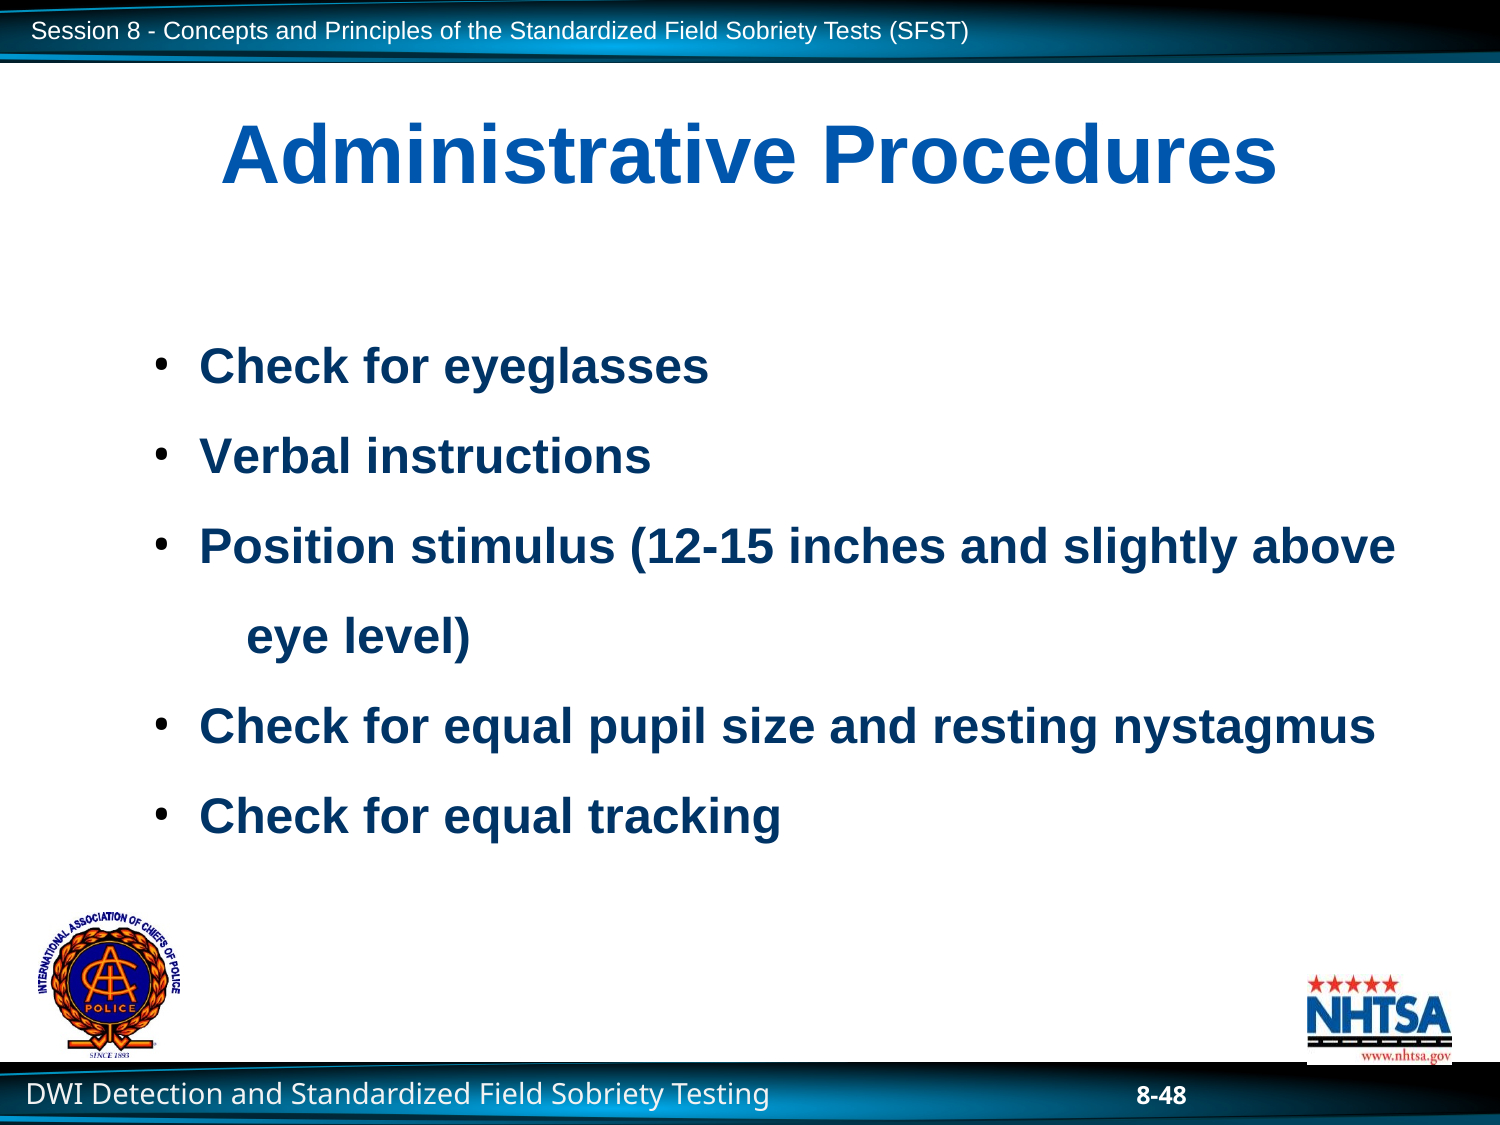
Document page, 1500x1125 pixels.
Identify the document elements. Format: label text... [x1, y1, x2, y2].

title Administrative Procedures [50, 87, 1451, 213]
list Check for eyeglasses Verbal instructions Position stimulus (12-15 inches and slightly above eye level) Check for equal pupil size and resting nystagmus Check for equal tracking [152, 303, 1481, 919]
text_box 8-48 [1121, 1067, 1471, 1125]
